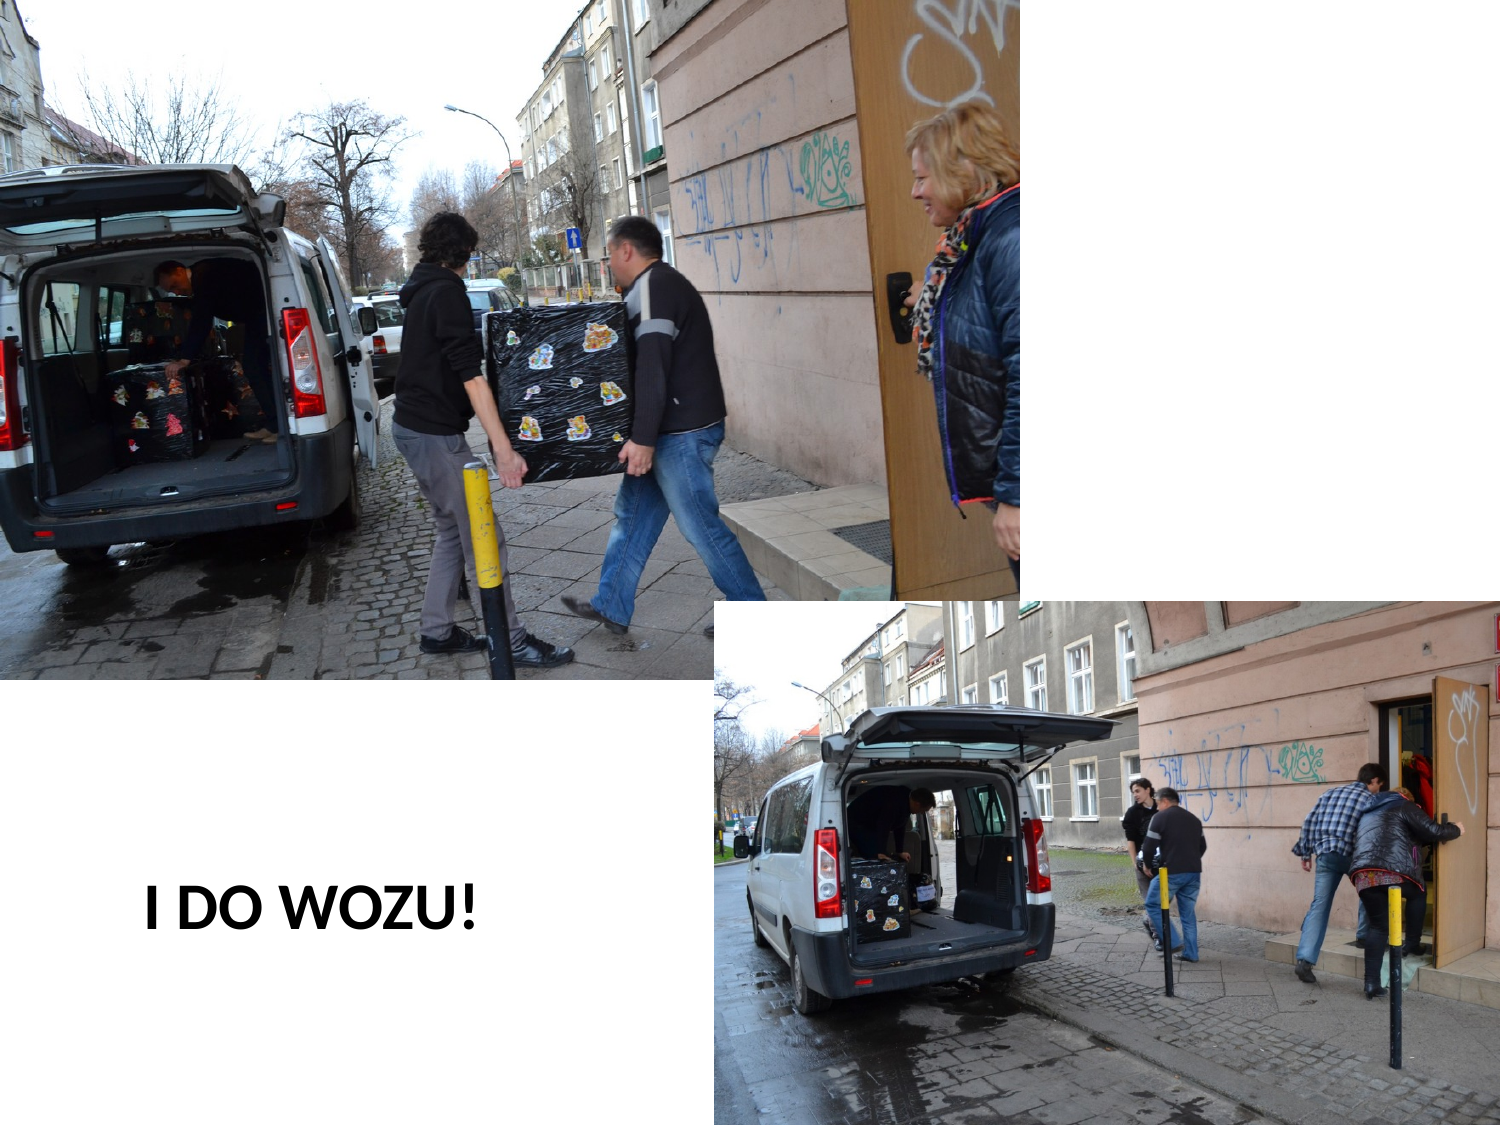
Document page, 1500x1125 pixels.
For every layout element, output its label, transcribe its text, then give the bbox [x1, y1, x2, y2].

text_box I DO WOZU! [128, 855, 498, 952]
picture [0, 0, 1500, 1125]
